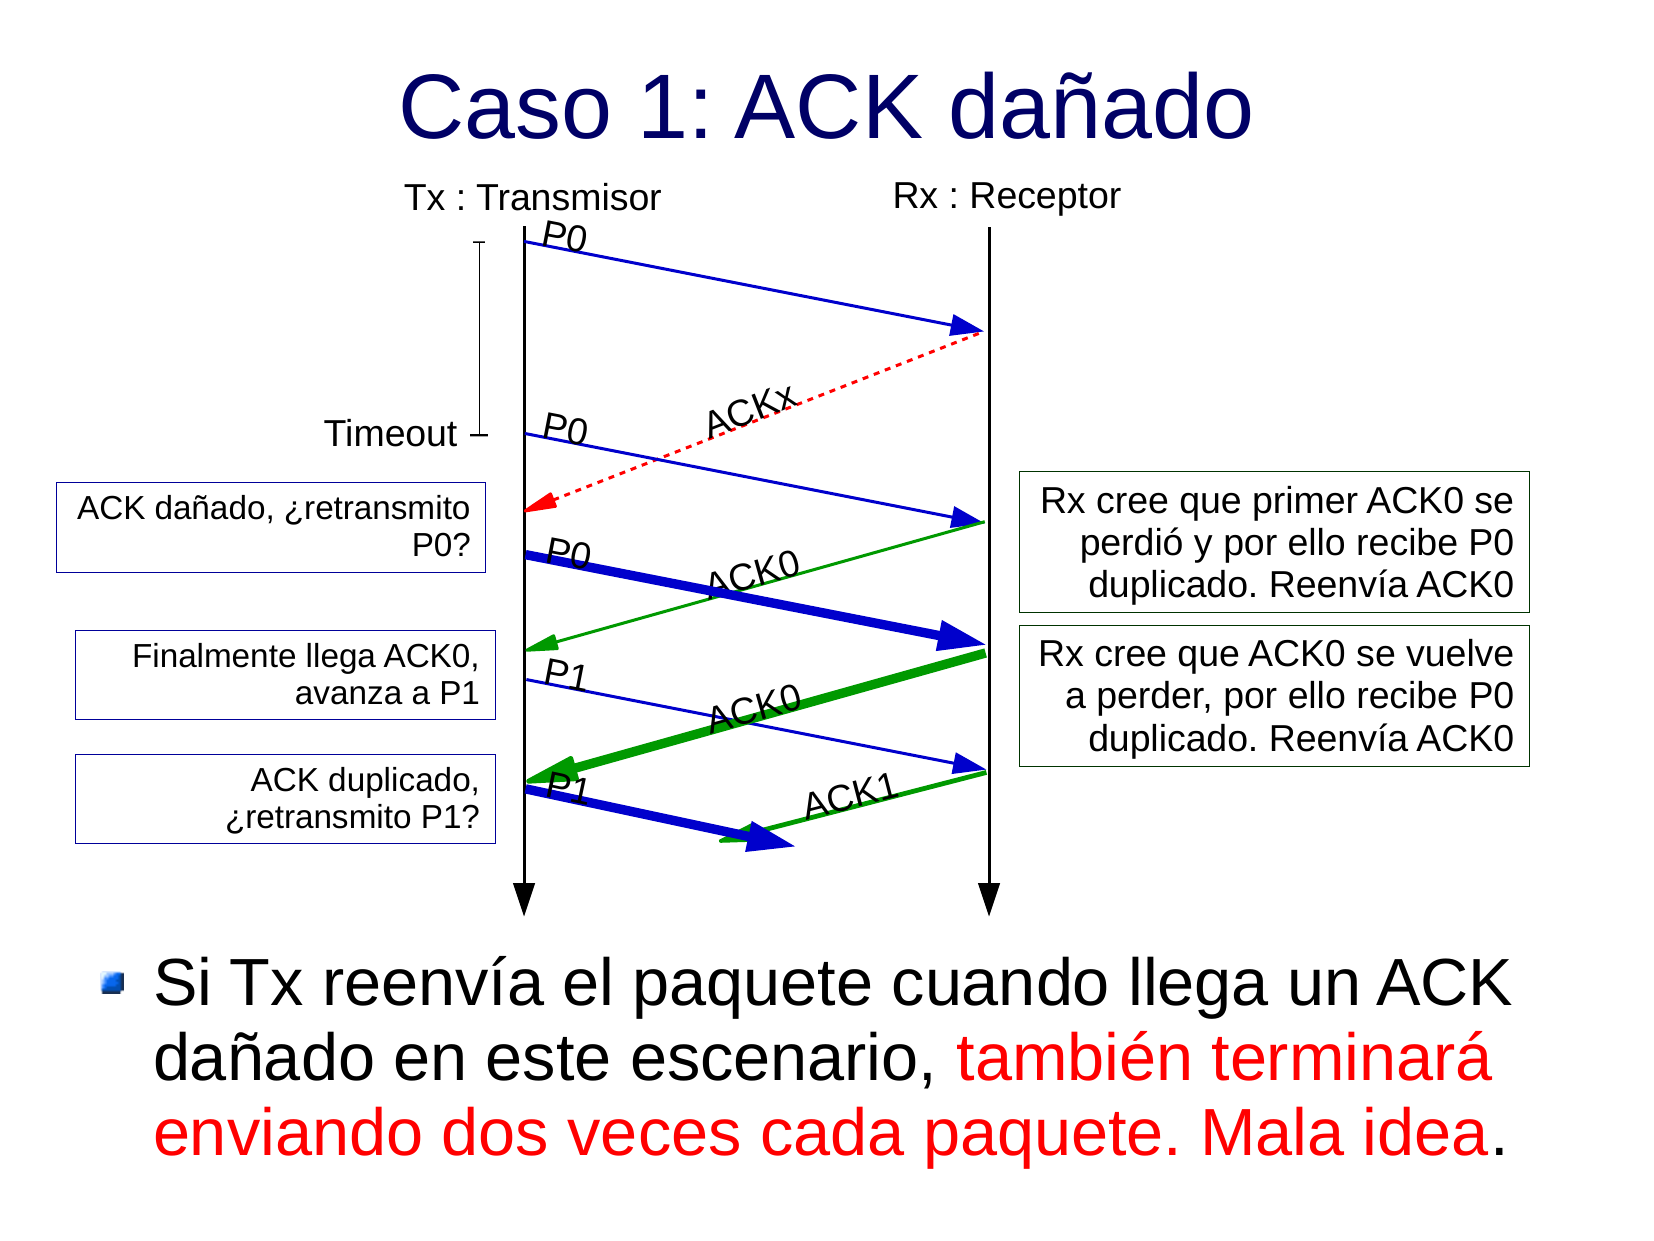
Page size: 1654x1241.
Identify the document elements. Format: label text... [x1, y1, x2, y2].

list Si Tx reenvía el paquete cuando llega un ACK dañado en este escenario, también terminará enviando dos veces cada paquete. Mala idea. [82, 945, 1571, 1205]
text_box ACK duplicado, ¿retransmito P1? [75, 754, 496, 844]
text_box Finalmente llega ACK0, avanza a P1 [75, 630, 496, 720]
text_box ACK dañado, ¿retransmito P0? [56, 482, 486, 573]
text_box Timeout [308, 405, 474, 463]
text_box Rx cree que ACK0 se vuelve a perder, por ello recibe P0 duplicado. Reenvía ACK0 [1019, 625, 1530, 767]
text_box Tx : Transmisor [389, 169, 690, 226]
text_box Rx cree que primer ACK0 se perdió y por ello recibe P0 duplicado. Reenvía ACK0 [1019, 471, 1530, 613]
text_box Rx : Receptor [877, 166, 1178, 224]
title Caso 1: ACK dañado [82, 49, 1571, 166]
